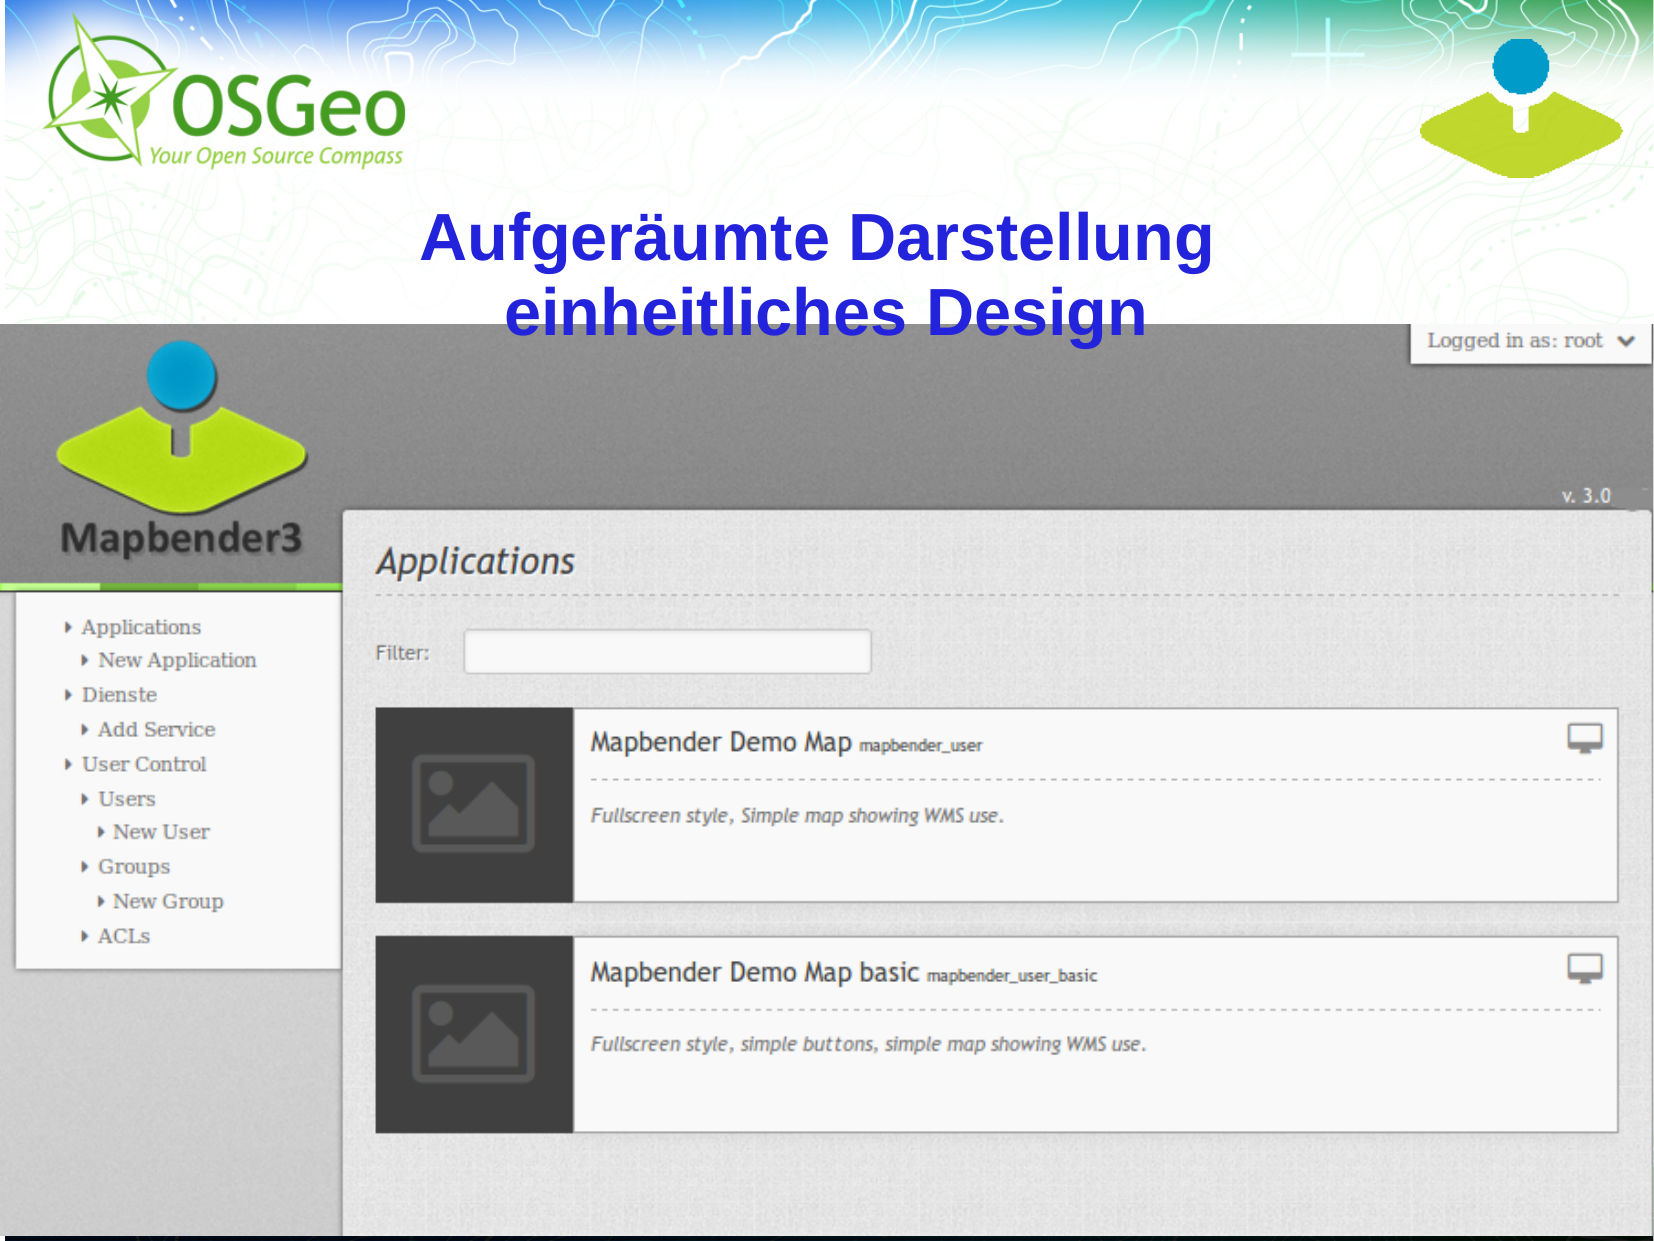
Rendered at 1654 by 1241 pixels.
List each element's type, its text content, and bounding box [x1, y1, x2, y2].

title Aufgeräumte Darstellung einheitliches Design [82, 188, 1571, 361]
picture [0, 0, 1654, 1241]
